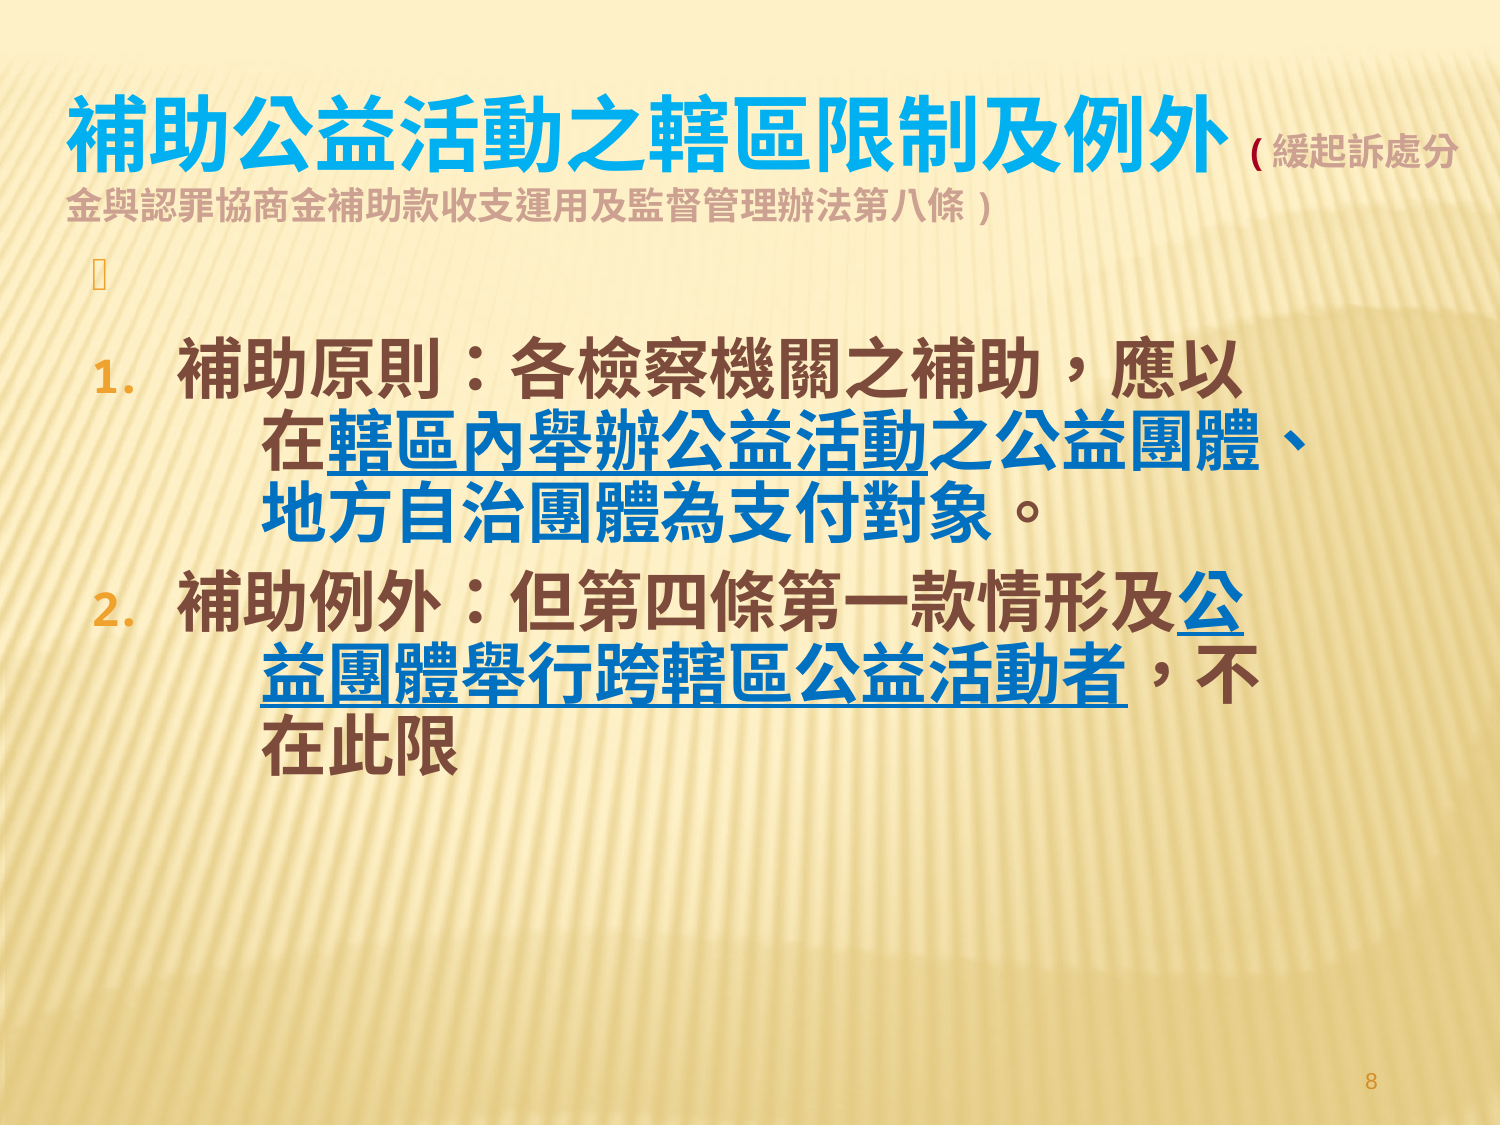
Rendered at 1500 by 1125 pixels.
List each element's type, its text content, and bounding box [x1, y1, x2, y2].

title 補助公益活動之轄區限制及例外(緩起訴處分金與認罪協商金補助款收支運用及監督管理辦法第八條) [50, 75, 1476, 213]
list 補助原則：各檢察機關之補助，應以在轄區內舉辦公益活動之公益團體、地方自治團體為支付對象。 補助例外：但第四條第一款情形及公益團體舉行跨轄區公益活動者，不在此限 [76, 231, 1302, 968]
text_box 8 [1350, 1061, 1475, 1103]
